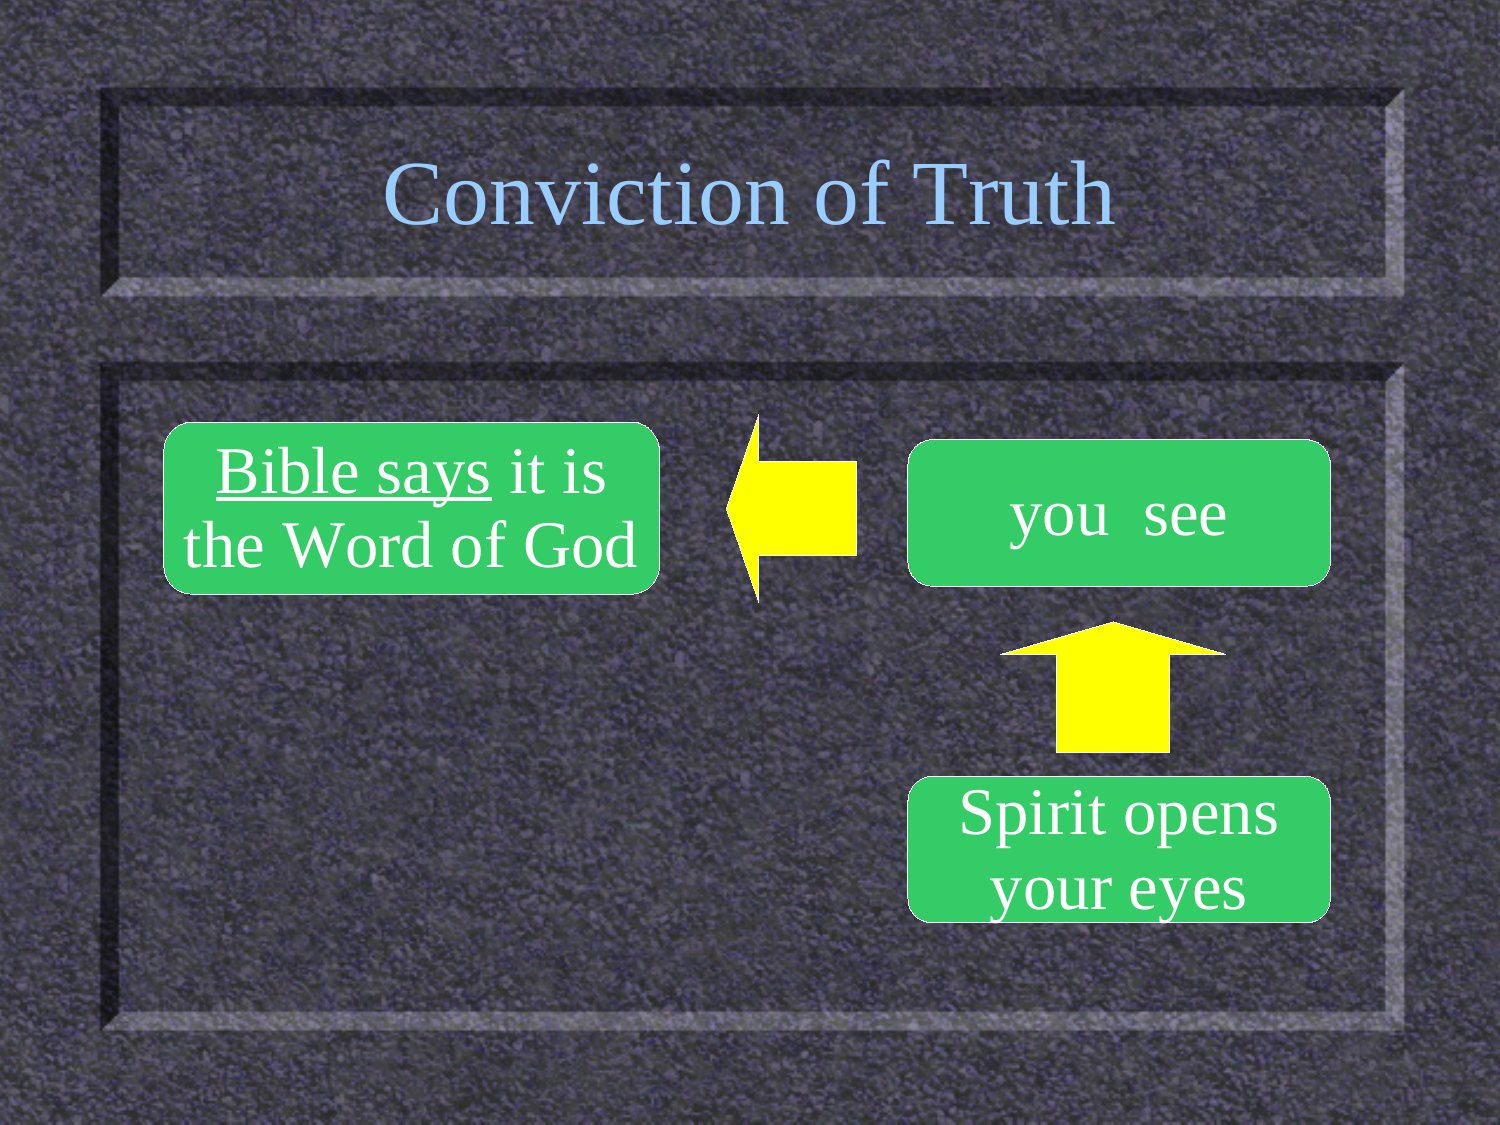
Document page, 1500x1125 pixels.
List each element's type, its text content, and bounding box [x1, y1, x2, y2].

text_box [1000, 621, 1226, 753]
text_box Spirit opens your eyes [907, 776, 1331, 923]
text_box you see [907, 439, 1331, 587]
title Conviction of Truth [150, 83, 1351, 304]
text_box [726, 414, 857, 603]
text_box Bible says it is the Word of God [163, 422, 660, 595]
picture [0, 0, 1500, 1125]
